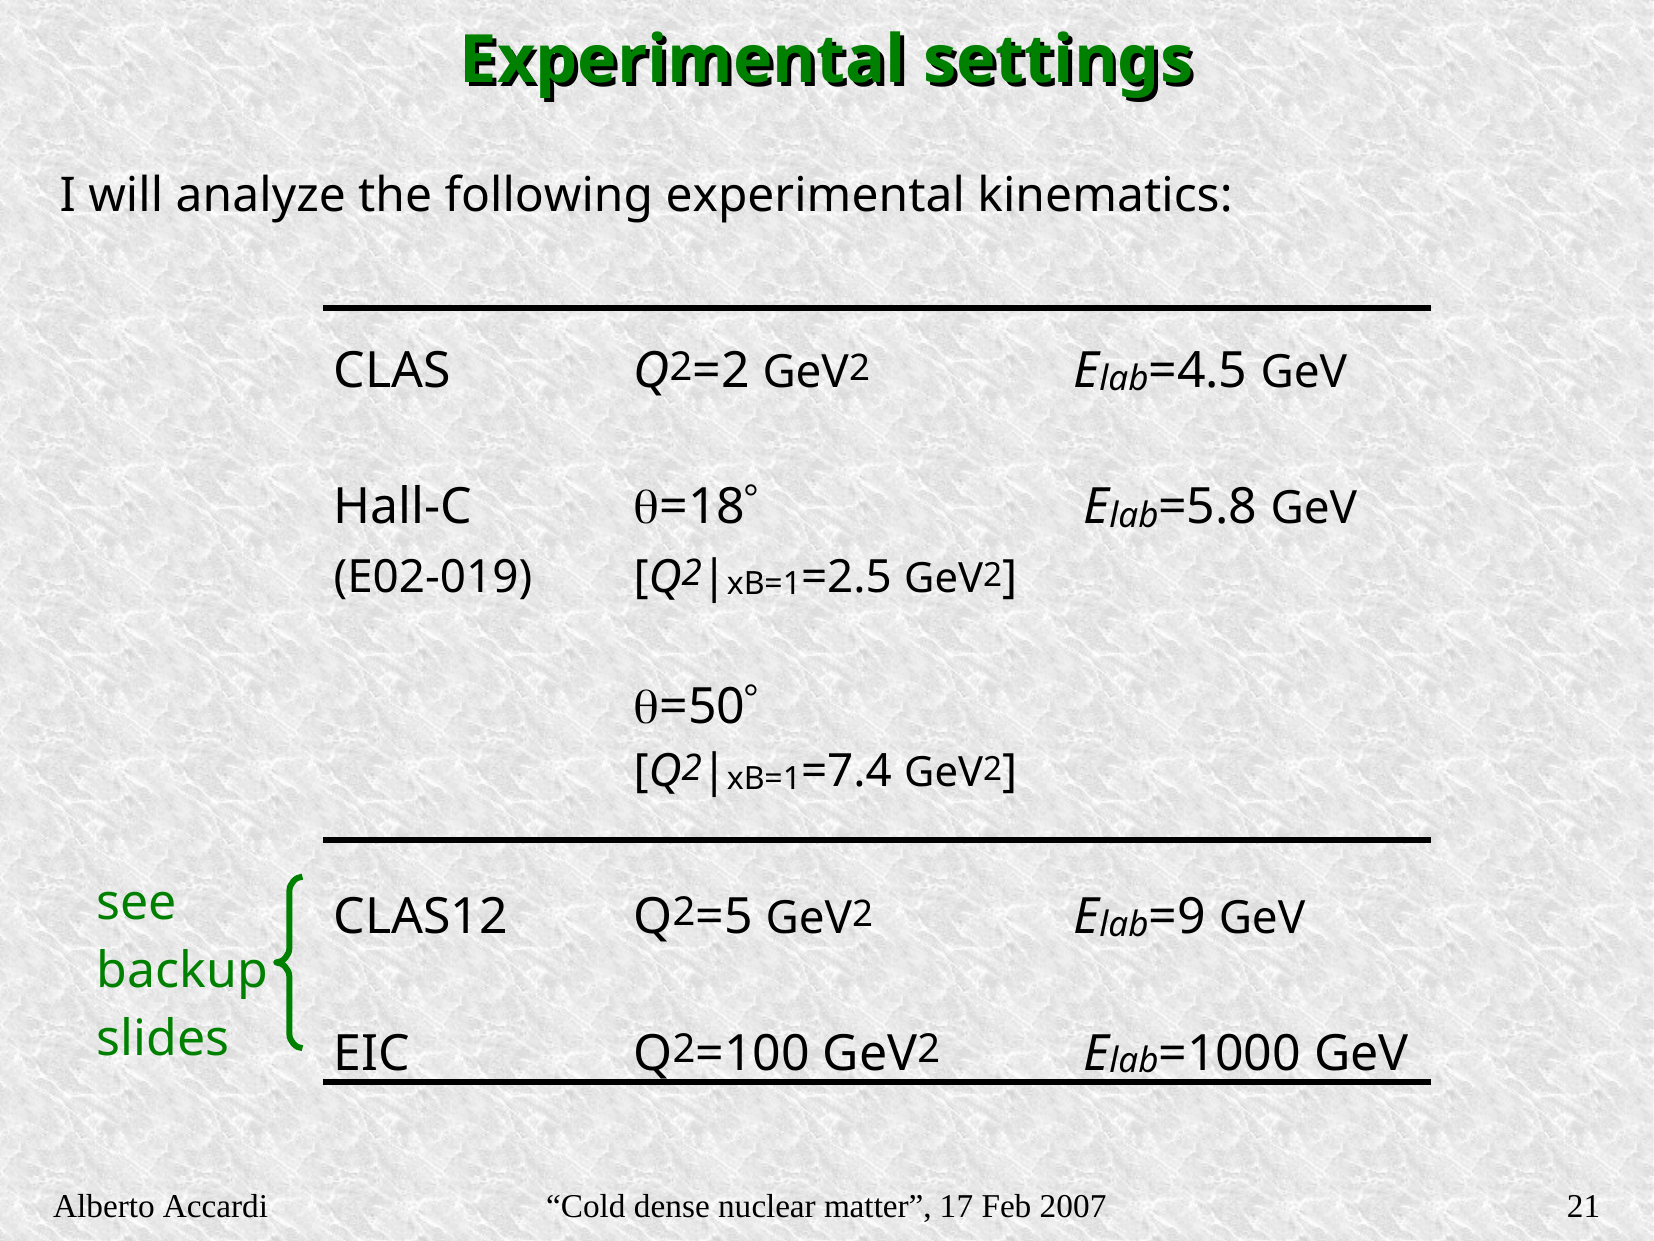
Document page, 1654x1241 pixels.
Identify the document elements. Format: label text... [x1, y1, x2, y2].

text_box I will analyze the following experimental kinematics: [44, 153, 1654, 226]
text_box see backup slides [78, 855, 285, 1057]
text_box CLAS Q2=2 GeV2 Elab=4.5 GeV Hall-C q=18 Elab=5.8 GeV (E02-019) [Q2|xB=1=2.5 GeV2] q=50 [Q2|xB=1=7.4 GeV2] CLAS12 Q2=5 GeV2 Elab=9 GeV EIC Q2=100 GeV2 Elab=1000 GeV [315, 323, 1432, 1084]
picture [0, 0, 1654, 1241]
text_box Experimental settings [29, 4, 1624, 132]
